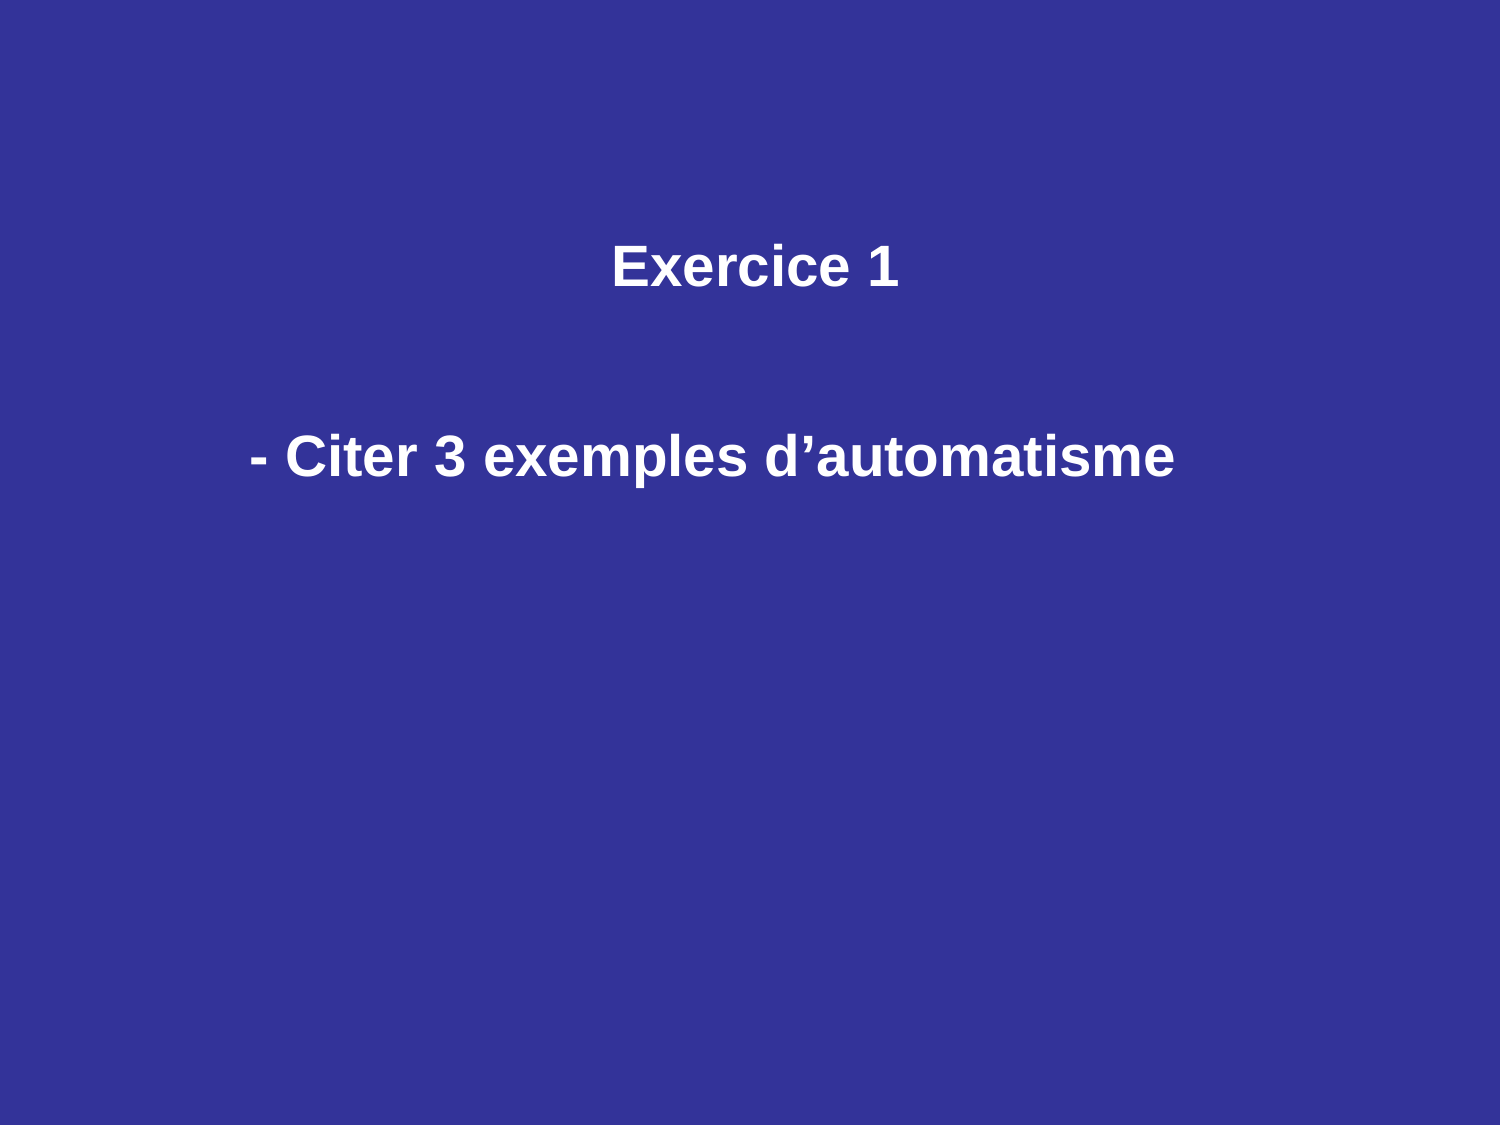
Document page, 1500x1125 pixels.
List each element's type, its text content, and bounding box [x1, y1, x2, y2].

text_box - Citer 3 exemples d’automatisme [224, 410, 1253, 497]
text_box Exercice 1 [372, 220, 1140, 306]
